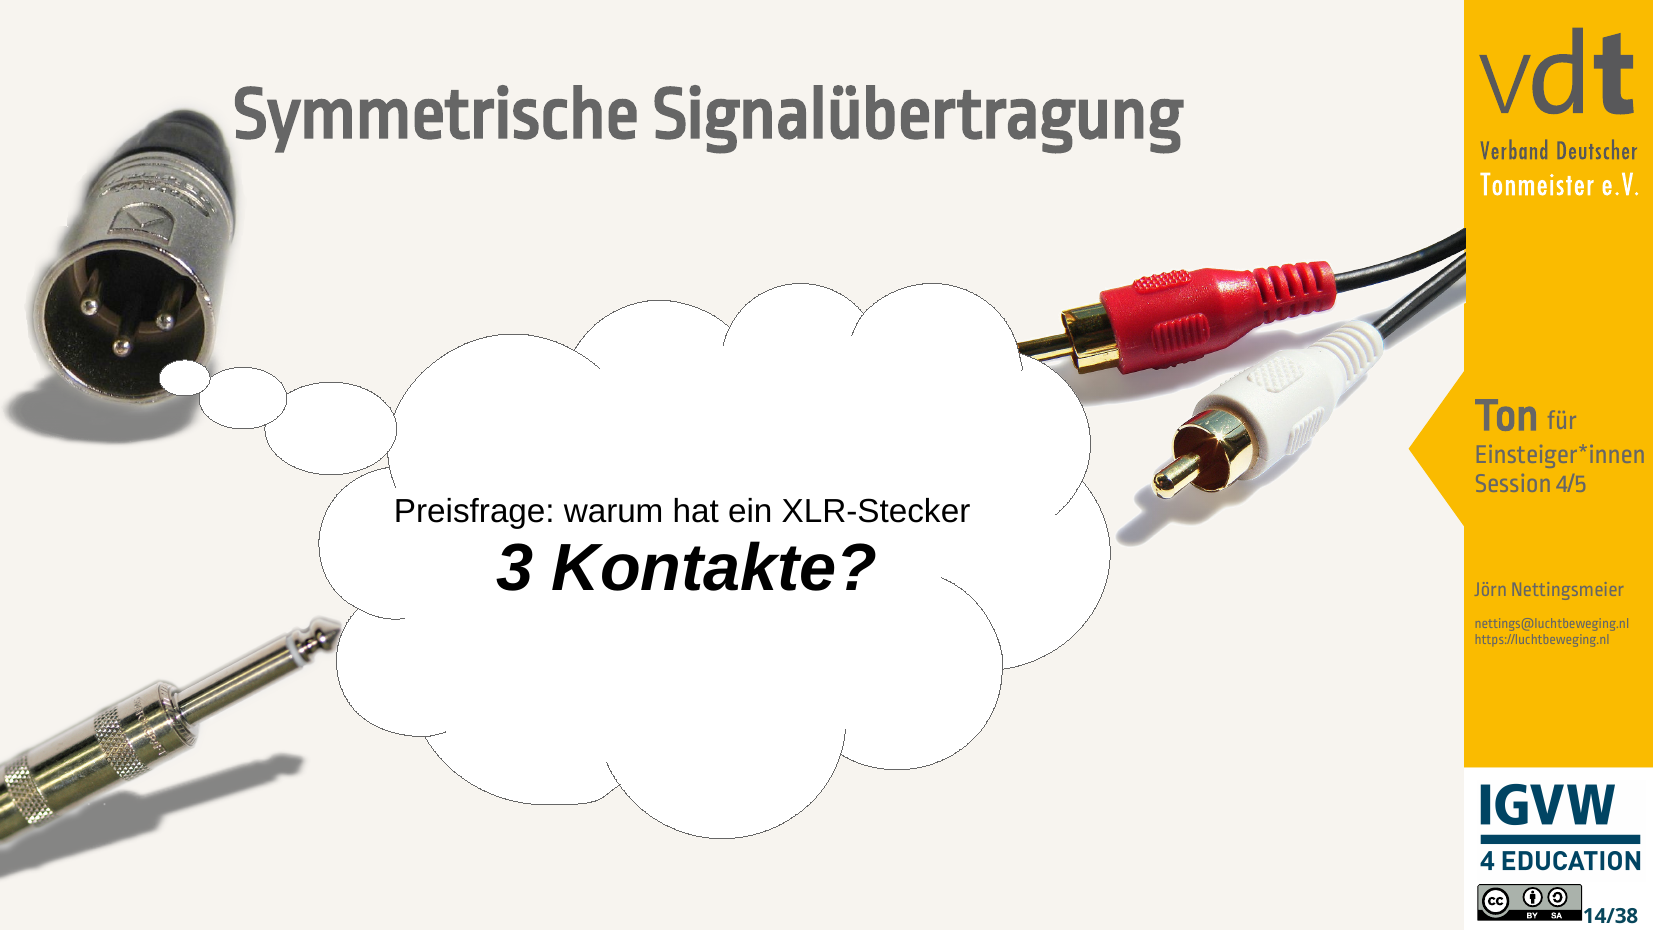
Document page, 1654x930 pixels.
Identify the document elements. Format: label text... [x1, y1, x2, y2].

picture [1477, 780, 1646, 882]
picture [0, 78, 272, 455]
text_box Preisfrage: warum hat ein XLR-Stecker 3 Kontakte? [159, 283, 1111, 839]
picture [0, 602, 367, 904]
title Symmetrische Signalübertragung [82, 37, 1335, 193]
picture [968, 228, 1466, 555]
